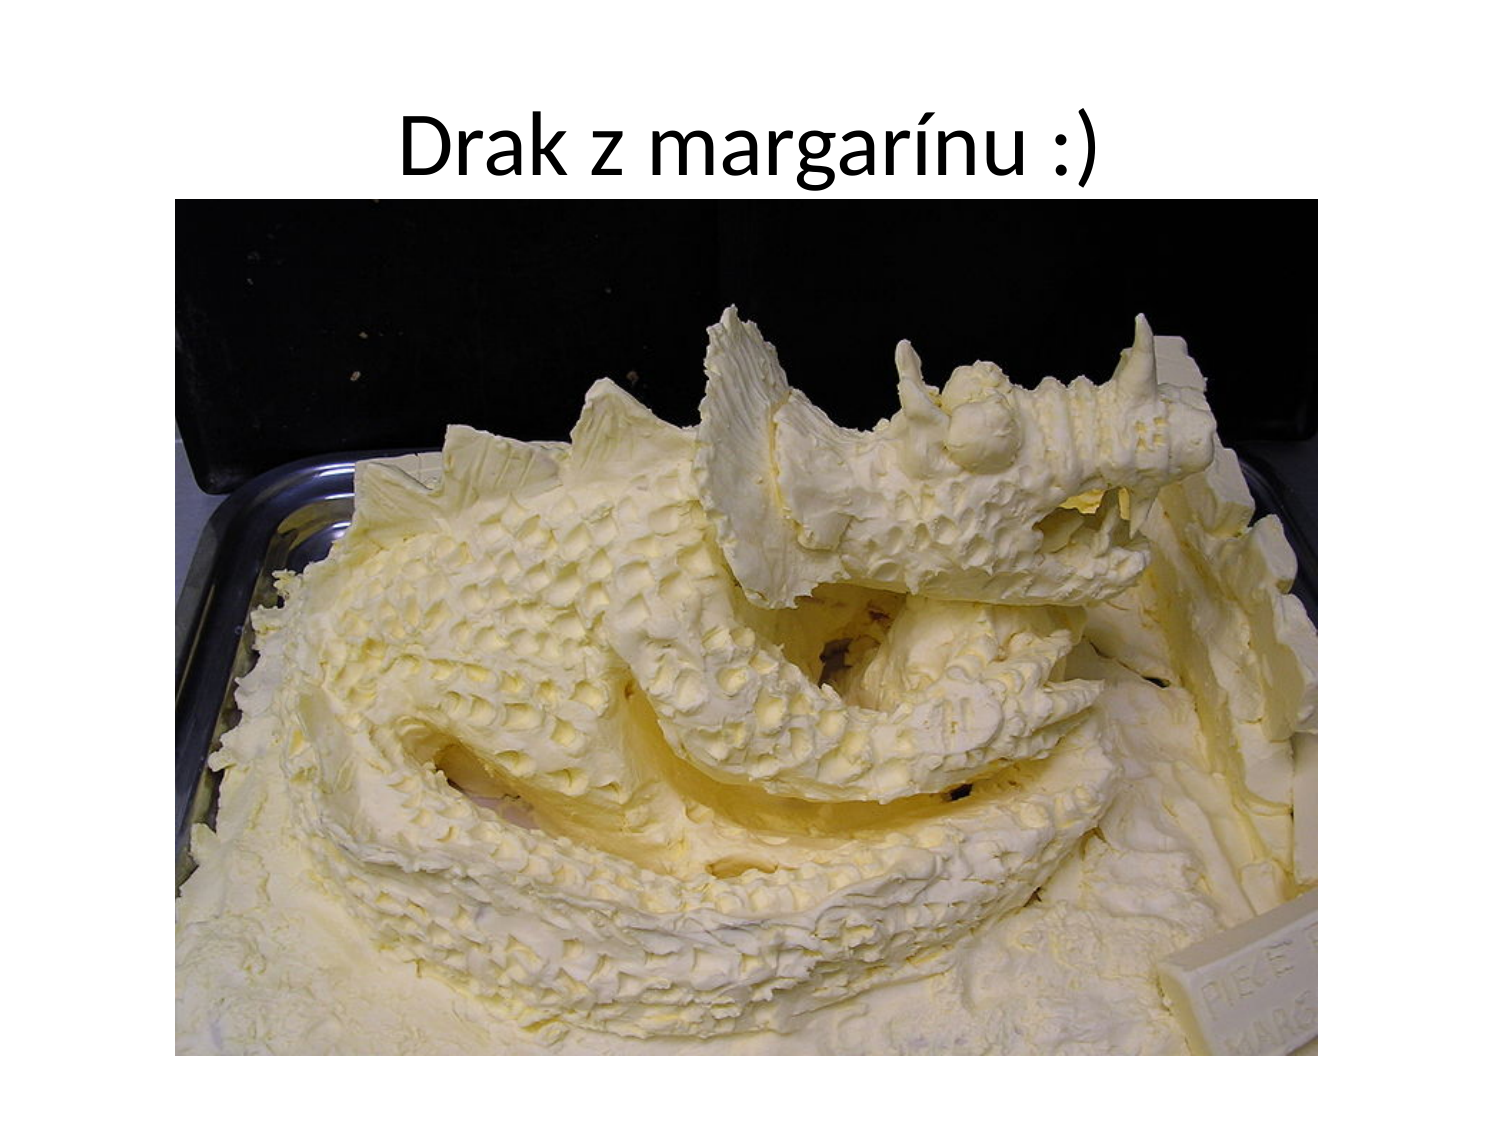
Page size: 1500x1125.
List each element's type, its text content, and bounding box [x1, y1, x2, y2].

text_box [175, 199, 1318, 1056]
title Drak z margarínu :) [75, 45, 1426, 233]
